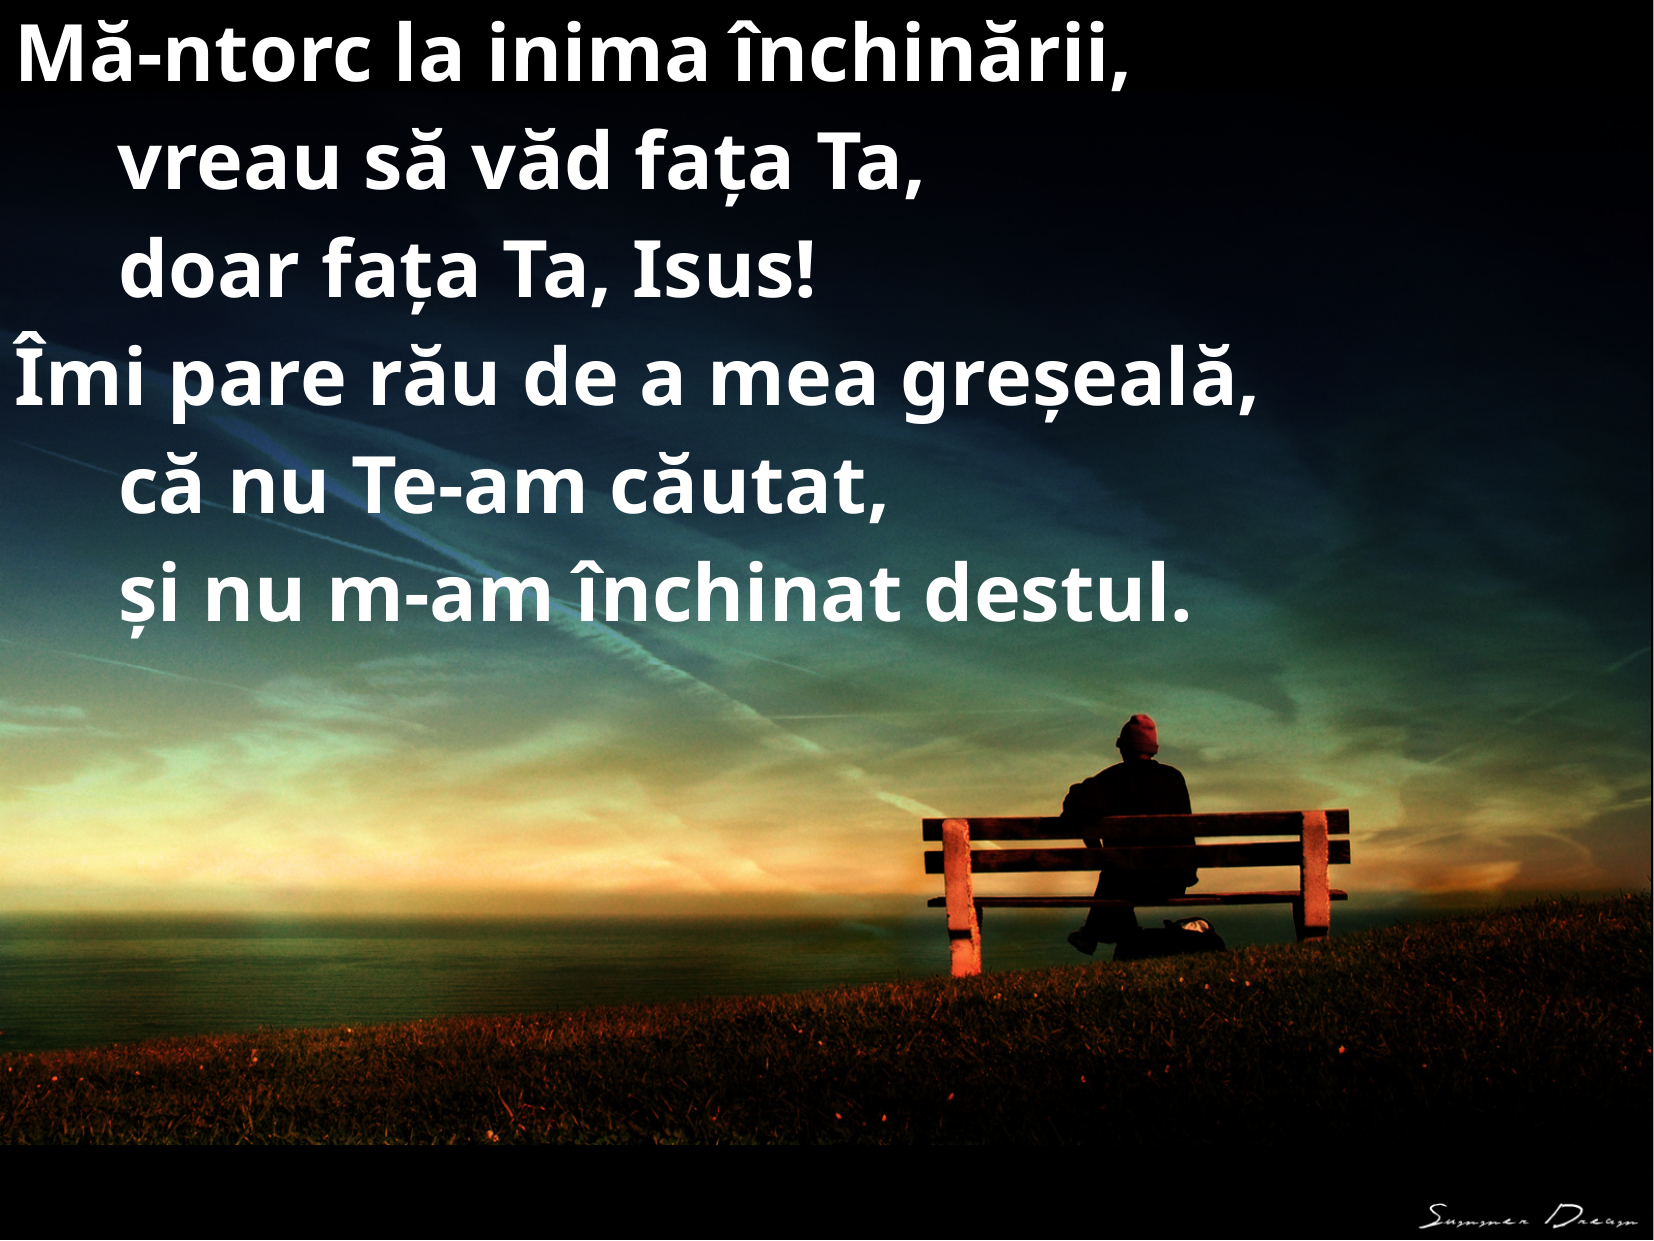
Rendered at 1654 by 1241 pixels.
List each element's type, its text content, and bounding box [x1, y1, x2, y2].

picture [939, 587, 956, 612]
picture [0, 570, 1651, 1238]
text_box Mă-ntorc la inima închinării, vreau să văd faţa Ta, doar faţa Ta, Isus! Îmi pare rău de a mea greşeală, că nu Te-am căutat, şi nu m-am închinat destul. [0, 0, 1651, 570]
